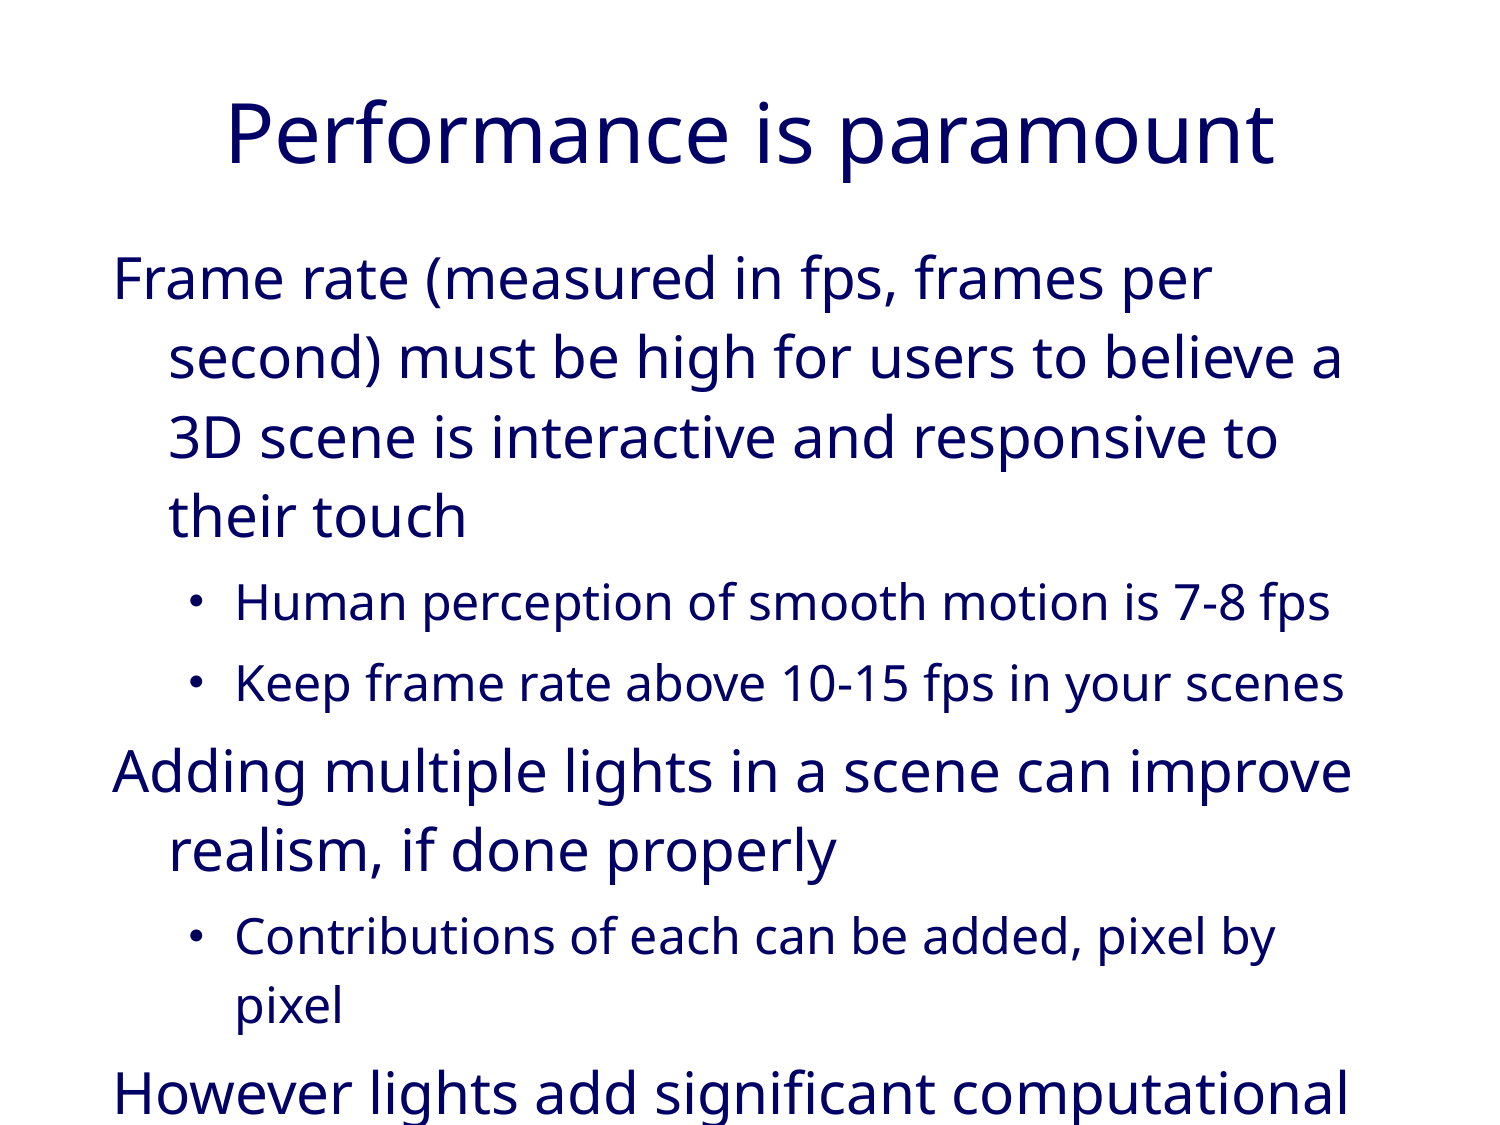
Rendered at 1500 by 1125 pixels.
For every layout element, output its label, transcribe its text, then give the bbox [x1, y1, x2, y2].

title Performance is paramount [112, 44, 1388, 218]
list Frame rate (measured in fps, frames per second) must be high for users to believe a 3D scene is interactive and responsive to their touch Human perception of smooth motion is 7-8 fps Keep frame rate above 10-15 fps in your scenes Adding multiple lights in a scene can improve realism, if done properly Contributions of each can be added, pixel by pixel However lights add significant computational cost, doubling/tripling/etc. rendering overhead Thus light management requires careful control [112, 237, 1388, 1050]
